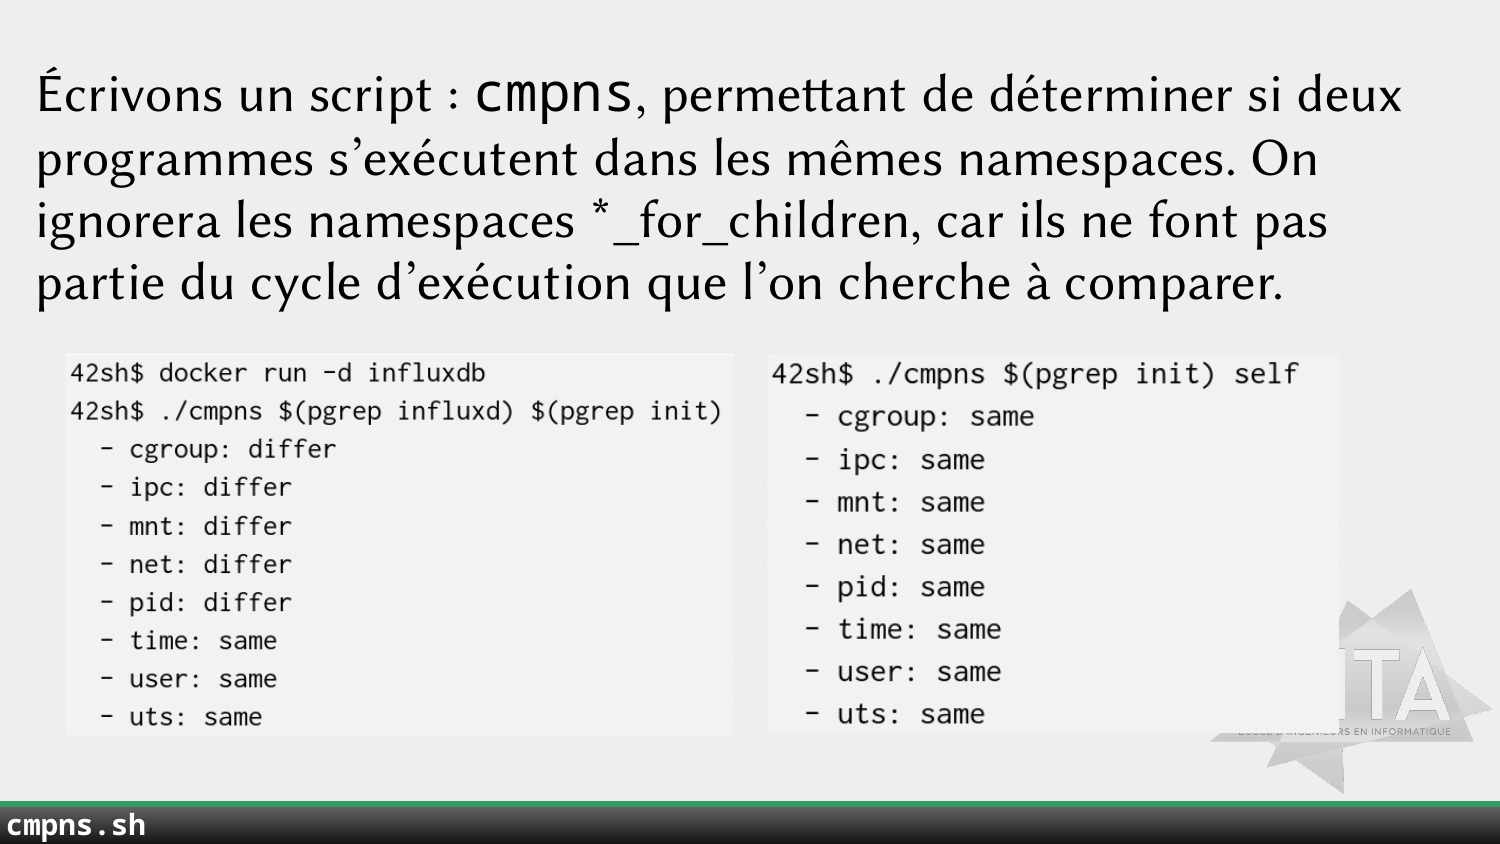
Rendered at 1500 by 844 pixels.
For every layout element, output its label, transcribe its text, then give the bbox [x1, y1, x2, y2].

title cmpns.sh [5, 801, 1075, 844]
picture [767, 354, 1492, 794]
text_box Écrivons un script : cmpns, permettant de déterminer si deux programmes s’exécutent dans les mêmes namespaces. On ignorera les namespaces *_for_children, car ils ne font pas partie du cycle d’exécution que l’on cherche à comparer. [35, 47, 1465, 368]
picture [65, 354, 733, 735]
